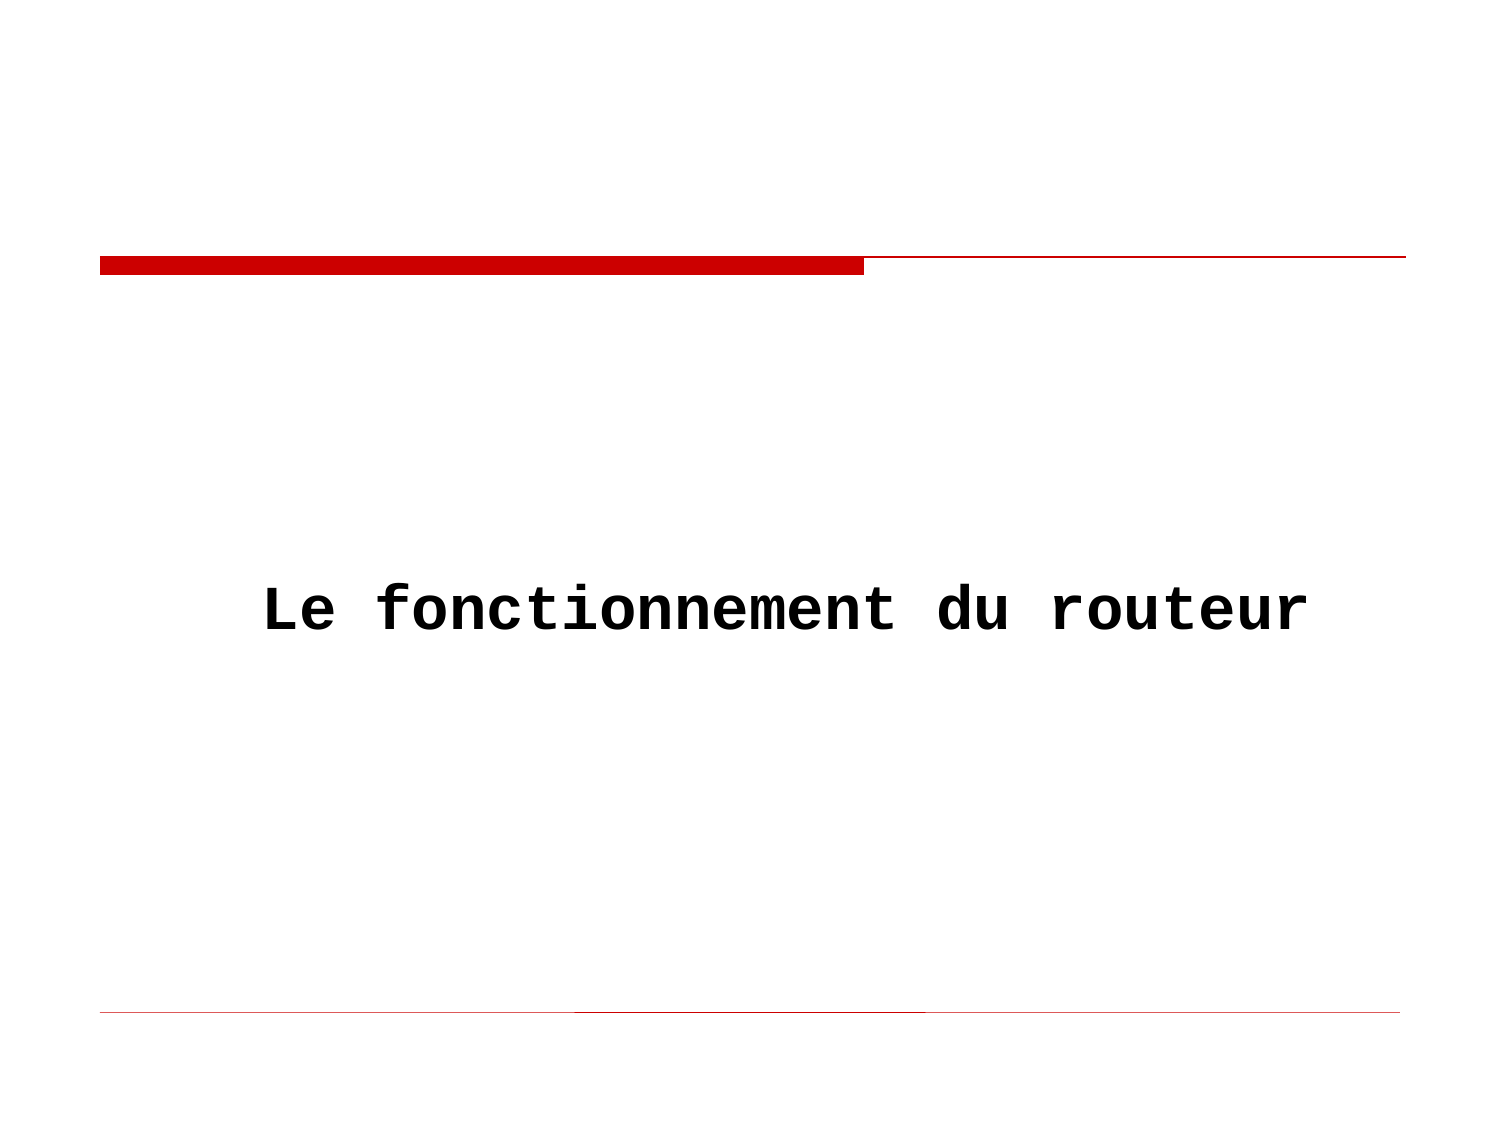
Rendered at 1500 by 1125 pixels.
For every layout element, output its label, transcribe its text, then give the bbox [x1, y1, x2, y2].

list Le fonctionnement du routeur [92, 287, 1406, 988]
